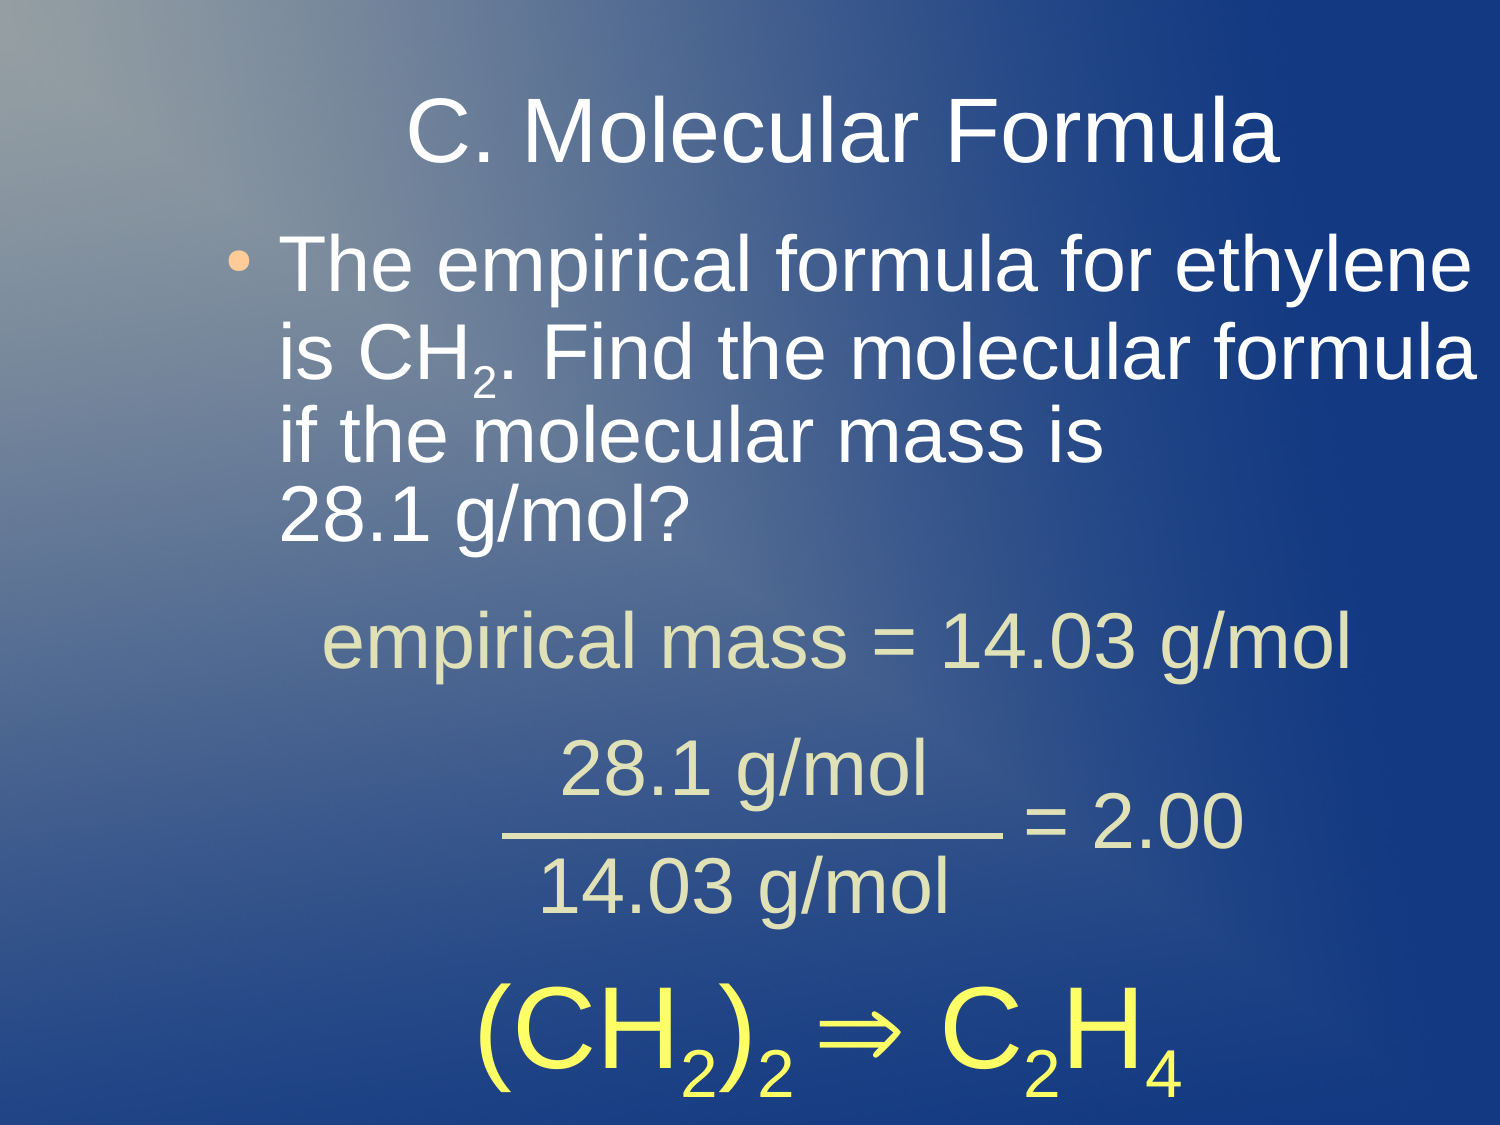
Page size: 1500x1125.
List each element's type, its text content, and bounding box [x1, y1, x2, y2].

picture [0, 0, 1500, 1125]
list The empirical formula for ethylene is CH2. Find the molecular formula if the molecular mass is 28.1 g/mol? [192, 220, 1500, 575]
text_box 28.1 g/mol 14.03 g/mol [515, 719, 974, 833]
text_box (CH2)2  C2H4 [345, 954, 1312, 1125]
text_box = 2.00 [1008, 769, 1329, 900]
title C. Molecular Formula [187, 37, 1500, 225]
text_box empirical mass = 14.03 g/mol [306, 589, 1479, 719]
text_box 28.1 g/mol 14.03 g/mol [515, 839, 974, 954]
